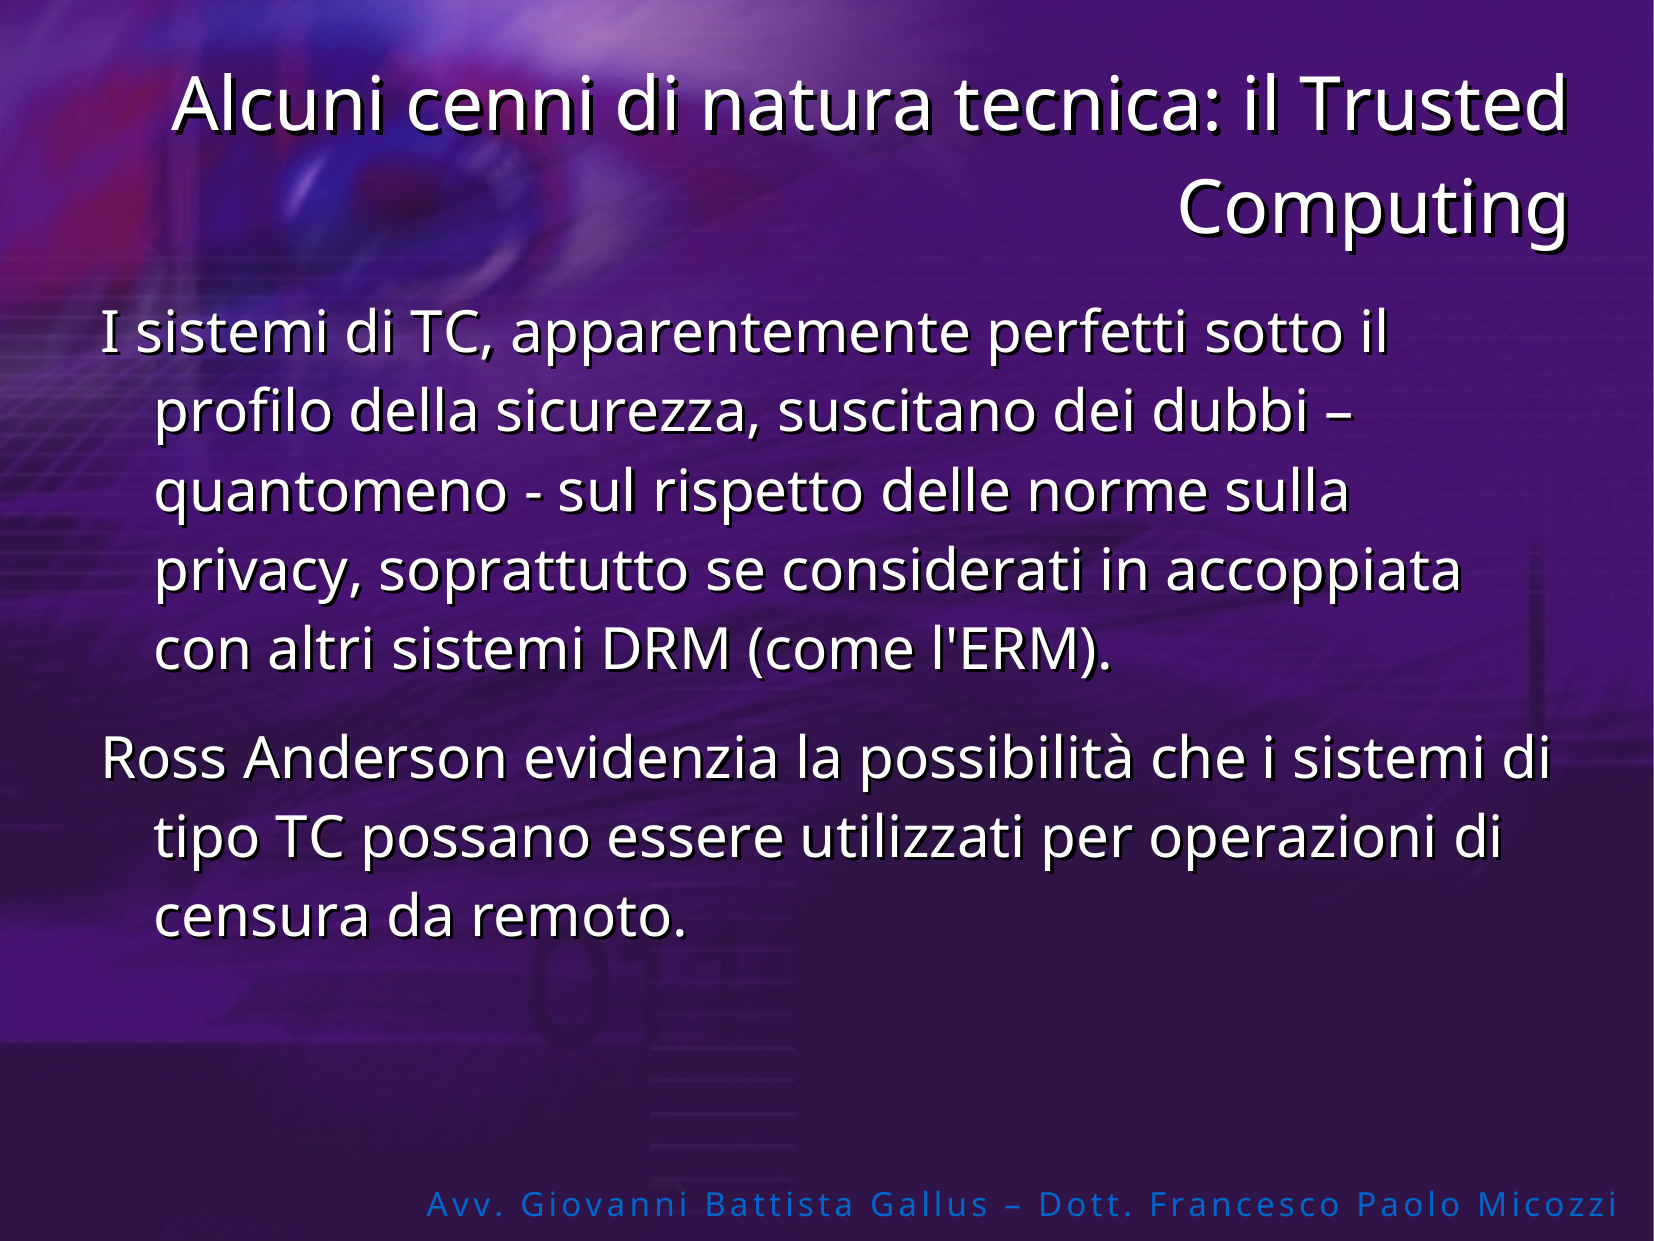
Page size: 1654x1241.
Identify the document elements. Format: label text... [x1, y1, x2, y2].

title Alcuni cenni di natura tecnica: il Trusted Computing [82, 49, 1571, 257]
picture [0, 0, 1654, 1241]
list I sistemi di TC, apparentemente perfetti sotto il profilo della sicurezza, suscitano dei dubbi – quantomeno - sul rispetto delle norme sulla privacy, soprattutto se considerati in accoppiata con altri sistemi DRM (come l'ERM). Ross Anderson evidenzia la possibilità che i sistemi di tipo TC possano essere utilizzati per operazioni di censura da remoto. [82, 290, 1571, 1109]
